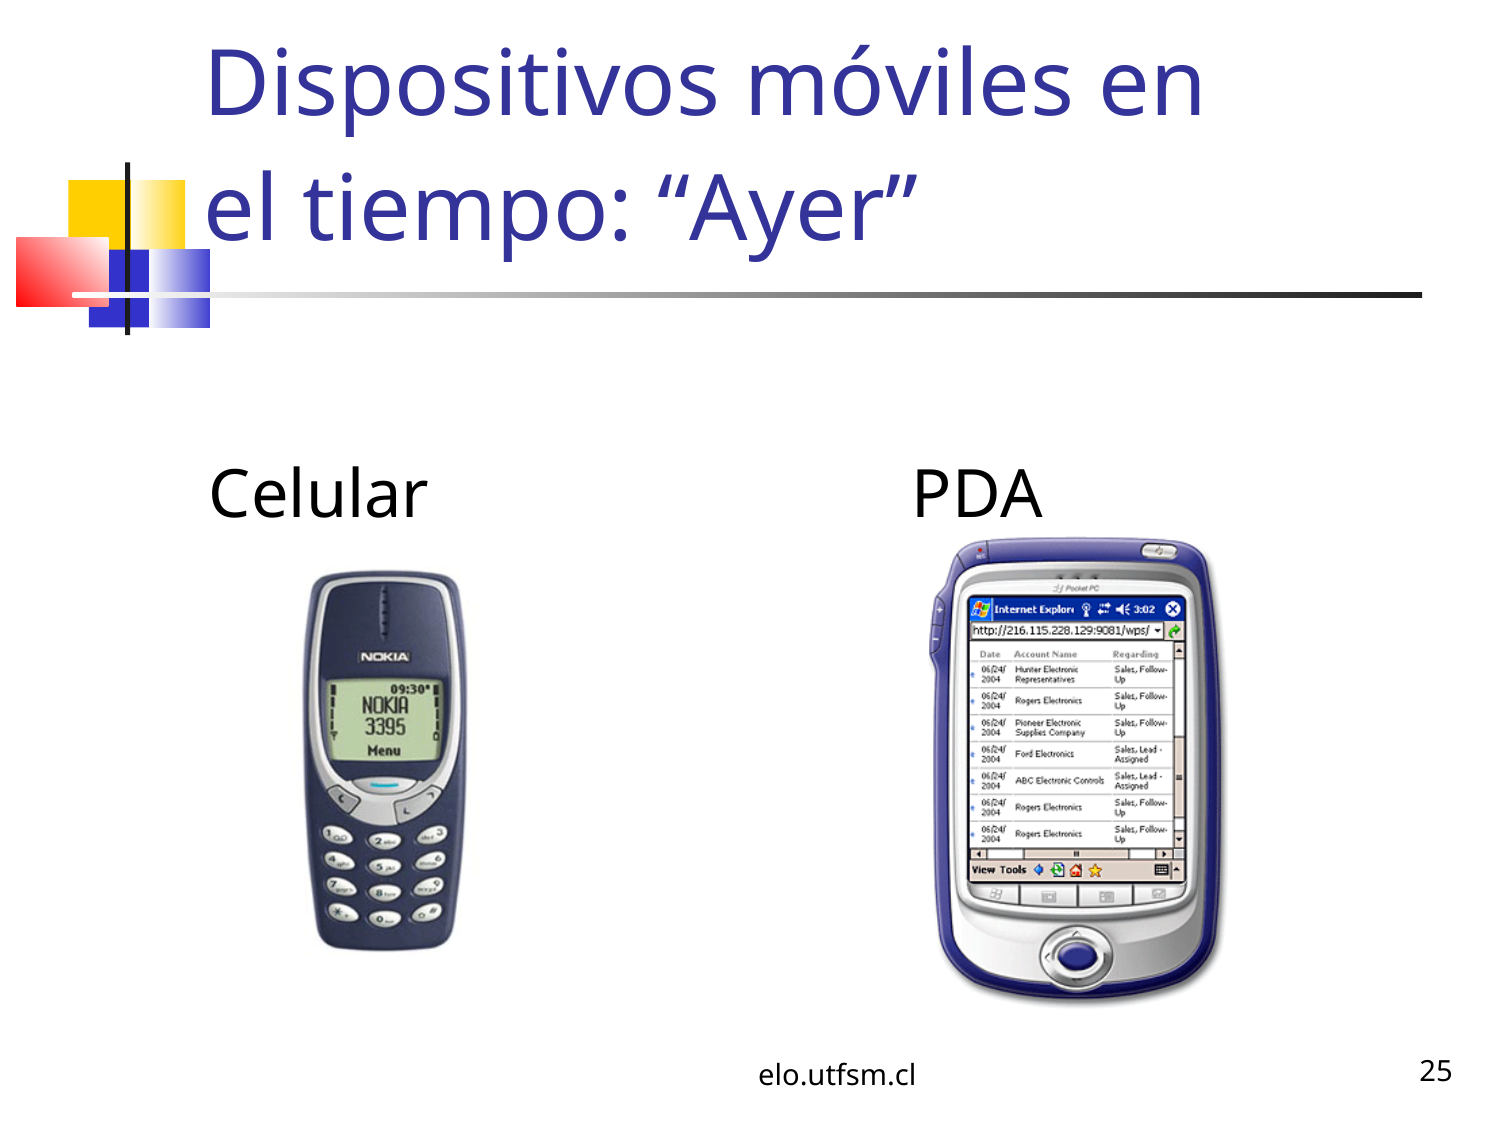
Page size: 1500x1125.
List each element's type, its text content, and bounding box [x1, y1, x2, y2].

list Celular PDA [193, 331, 1469, 1007]
text_box <number> [1155, 1024, 1468, 1100]
text_box elo.utfsm.cl [599, 1024, 1075, 1100]
picture [928, 535, 1228, 1012]
title Dispositivos móviles en el tiempo: “Ayer” [188, 35, 1269, 276]
picture [266, 566, 502, 955]
